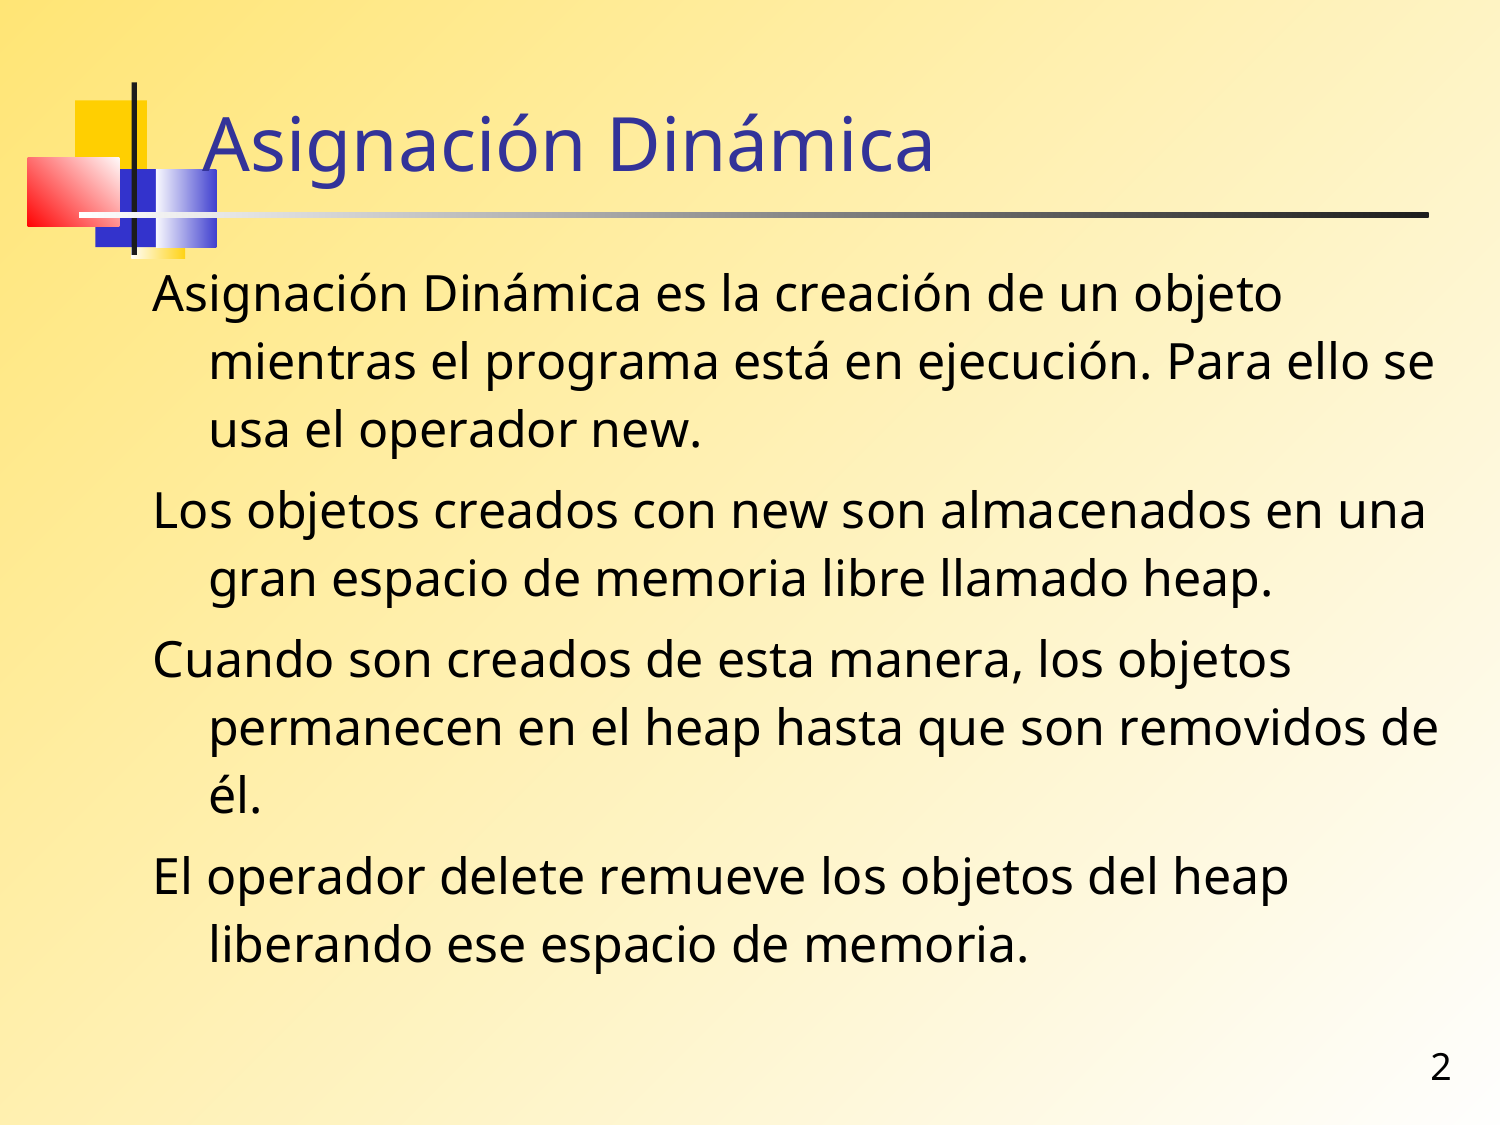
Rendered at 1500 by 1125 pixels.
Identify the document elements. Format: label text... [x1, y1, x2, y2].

title Asignación Dinámica [187, 37, 1466, 201]
list Asignación Dinámica es la creación de un objeto mientras el programa está en ejecución. Para ello se usa el operador new. Los objetos creados con new son almacenados en una gran espacio de memoria libre llamado heap. Cuando son creados de esta manera, los objetos permanecen en el heap hasta que son removidos de él. El operador delete remueve los objetos del heap liberando ese espacio de memoria. [137, 249, 1463, 1013]
